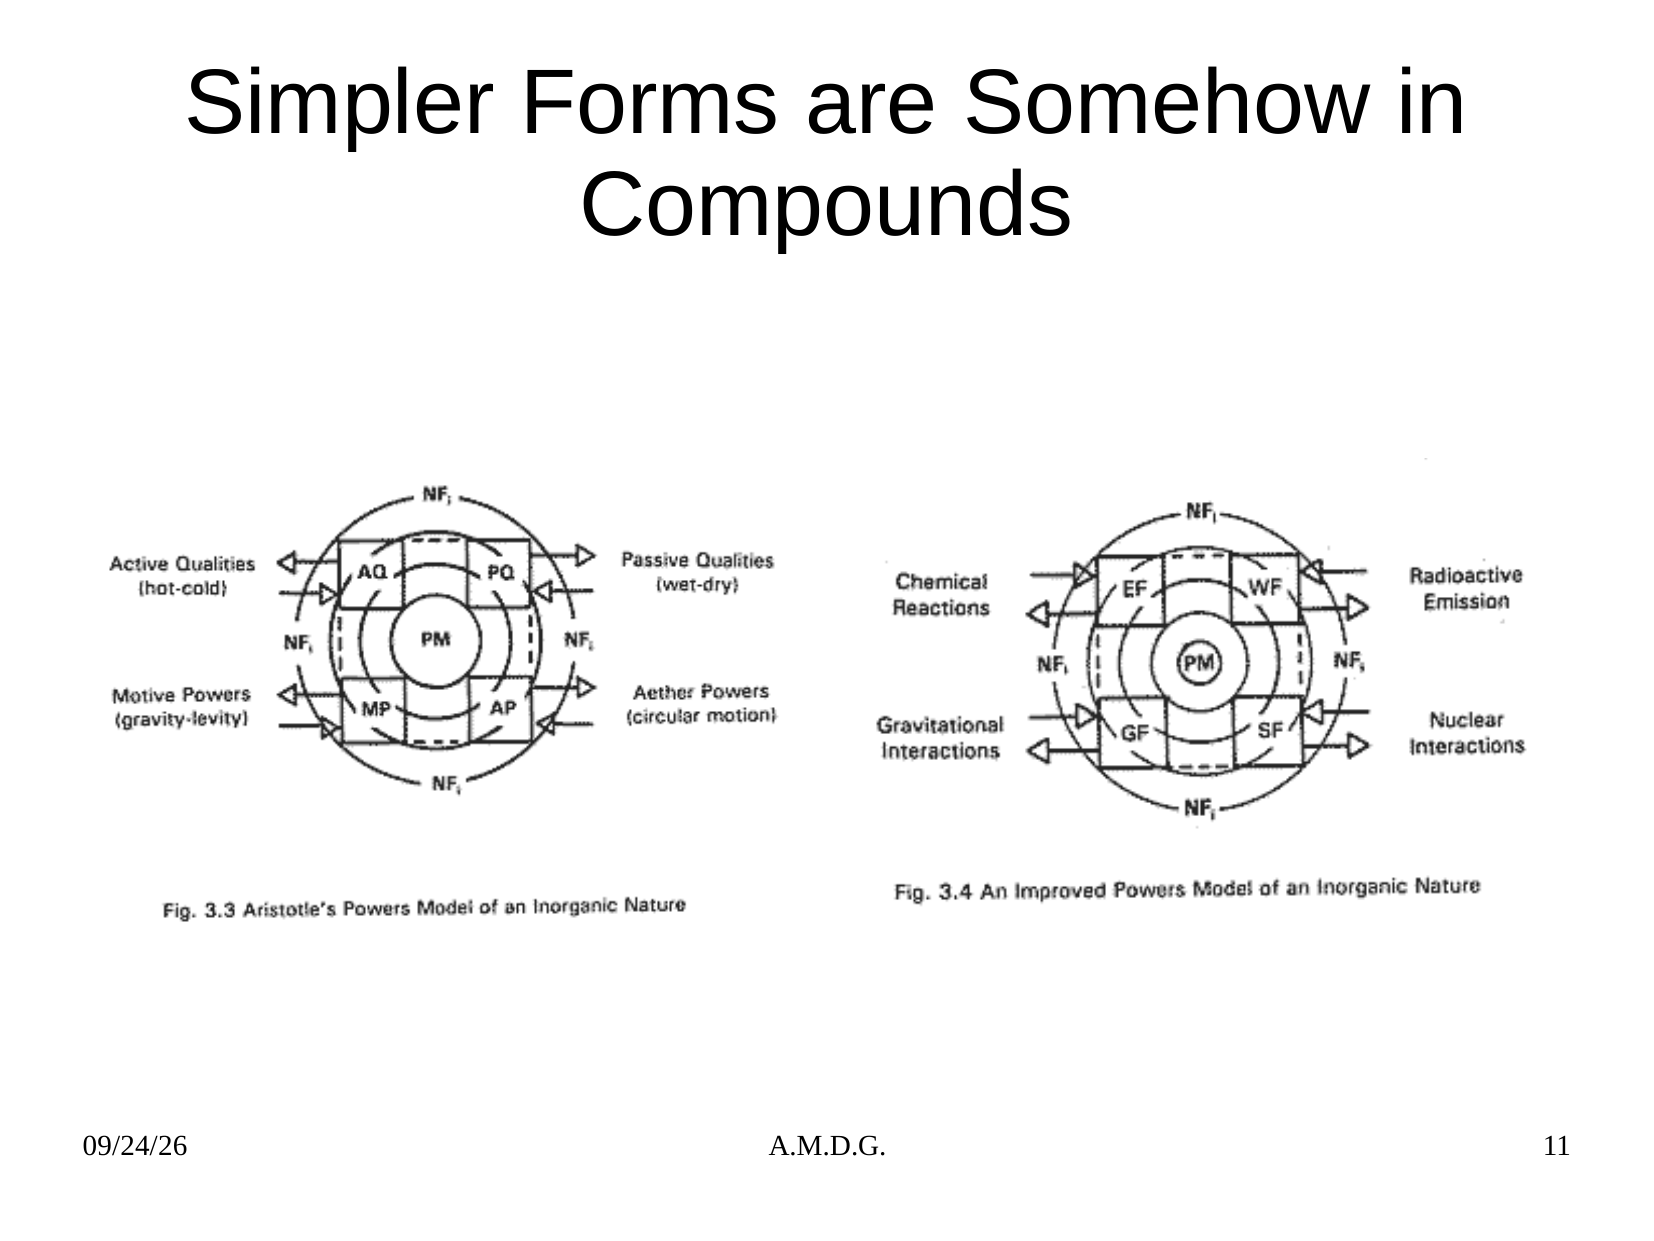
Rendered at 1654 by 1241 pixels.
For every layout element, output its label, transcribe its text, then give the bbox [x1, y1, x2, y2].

picture [845, 458, 1572, 941]
picture [82, 458, 809, 940]
title Simpler Forms are Somehow in Compounds [82, 49, 1571, 257]
